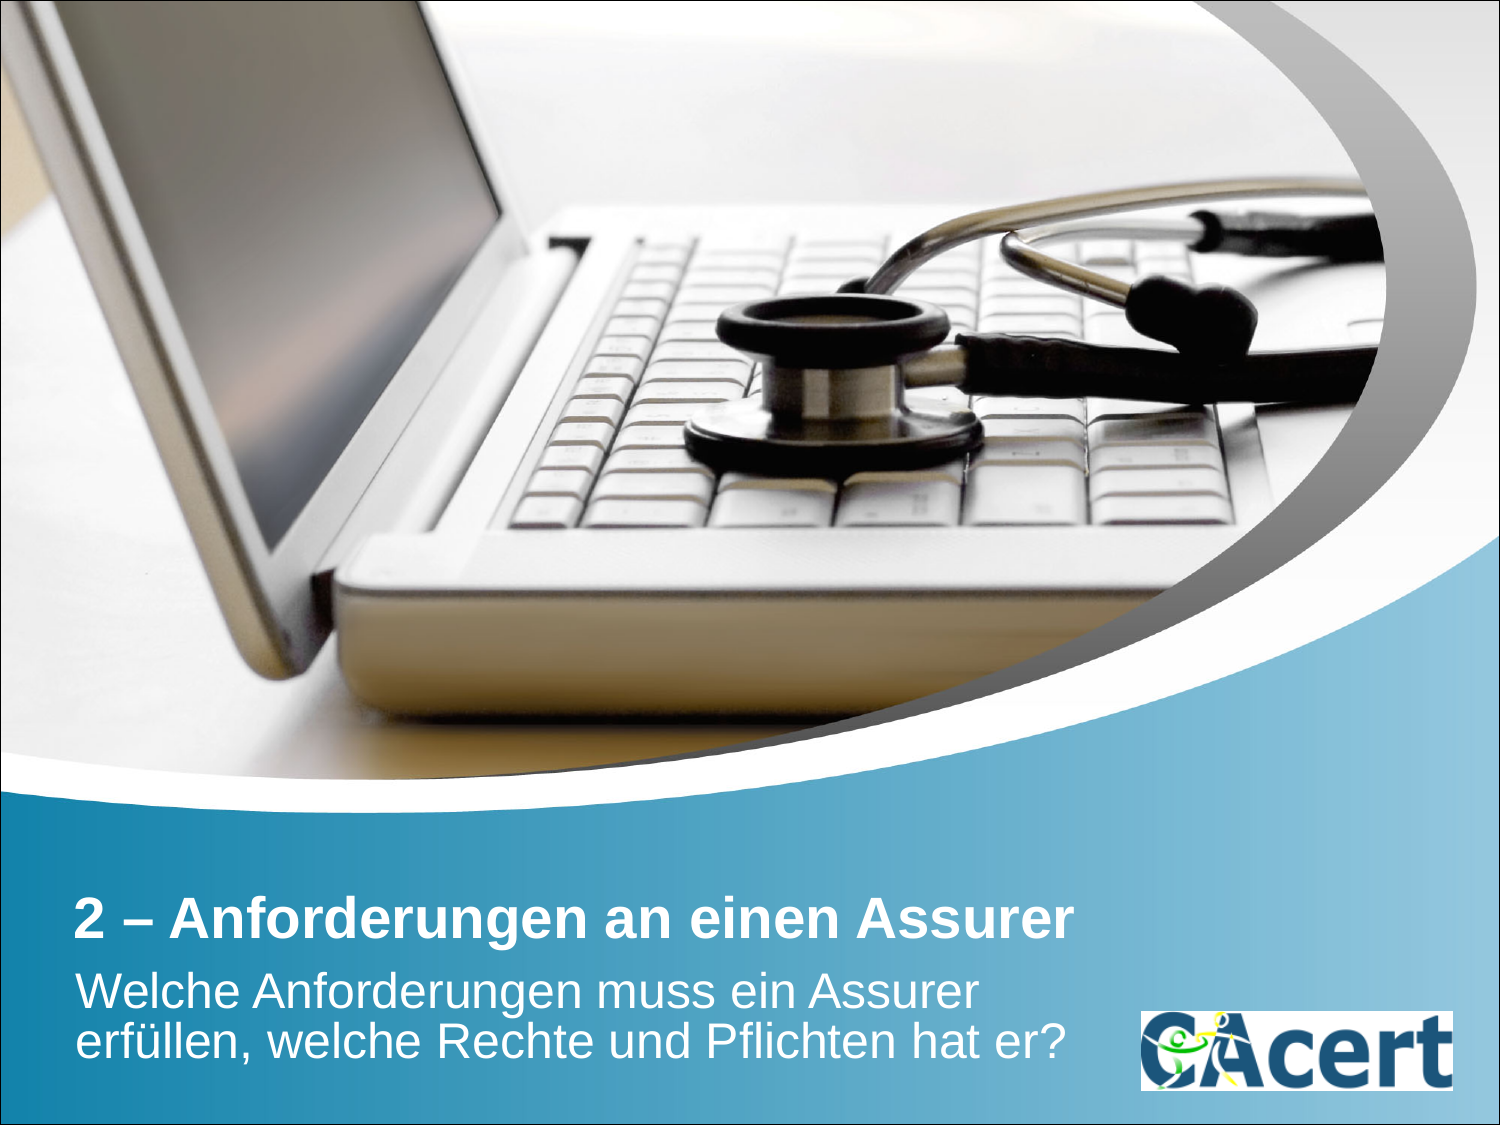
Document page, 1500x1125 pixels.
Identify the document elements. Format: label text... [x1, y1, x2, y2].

subtitle Welche Anforderungen muss ein Assurer erfüllen, welche Rechte und Pflichten hat er? [29, 961, 1138, 1096]
picture [1, 1, 1499, 1124]
title 2 – Anforderungen an einen Assurer [58, 847, 1431, 959]
